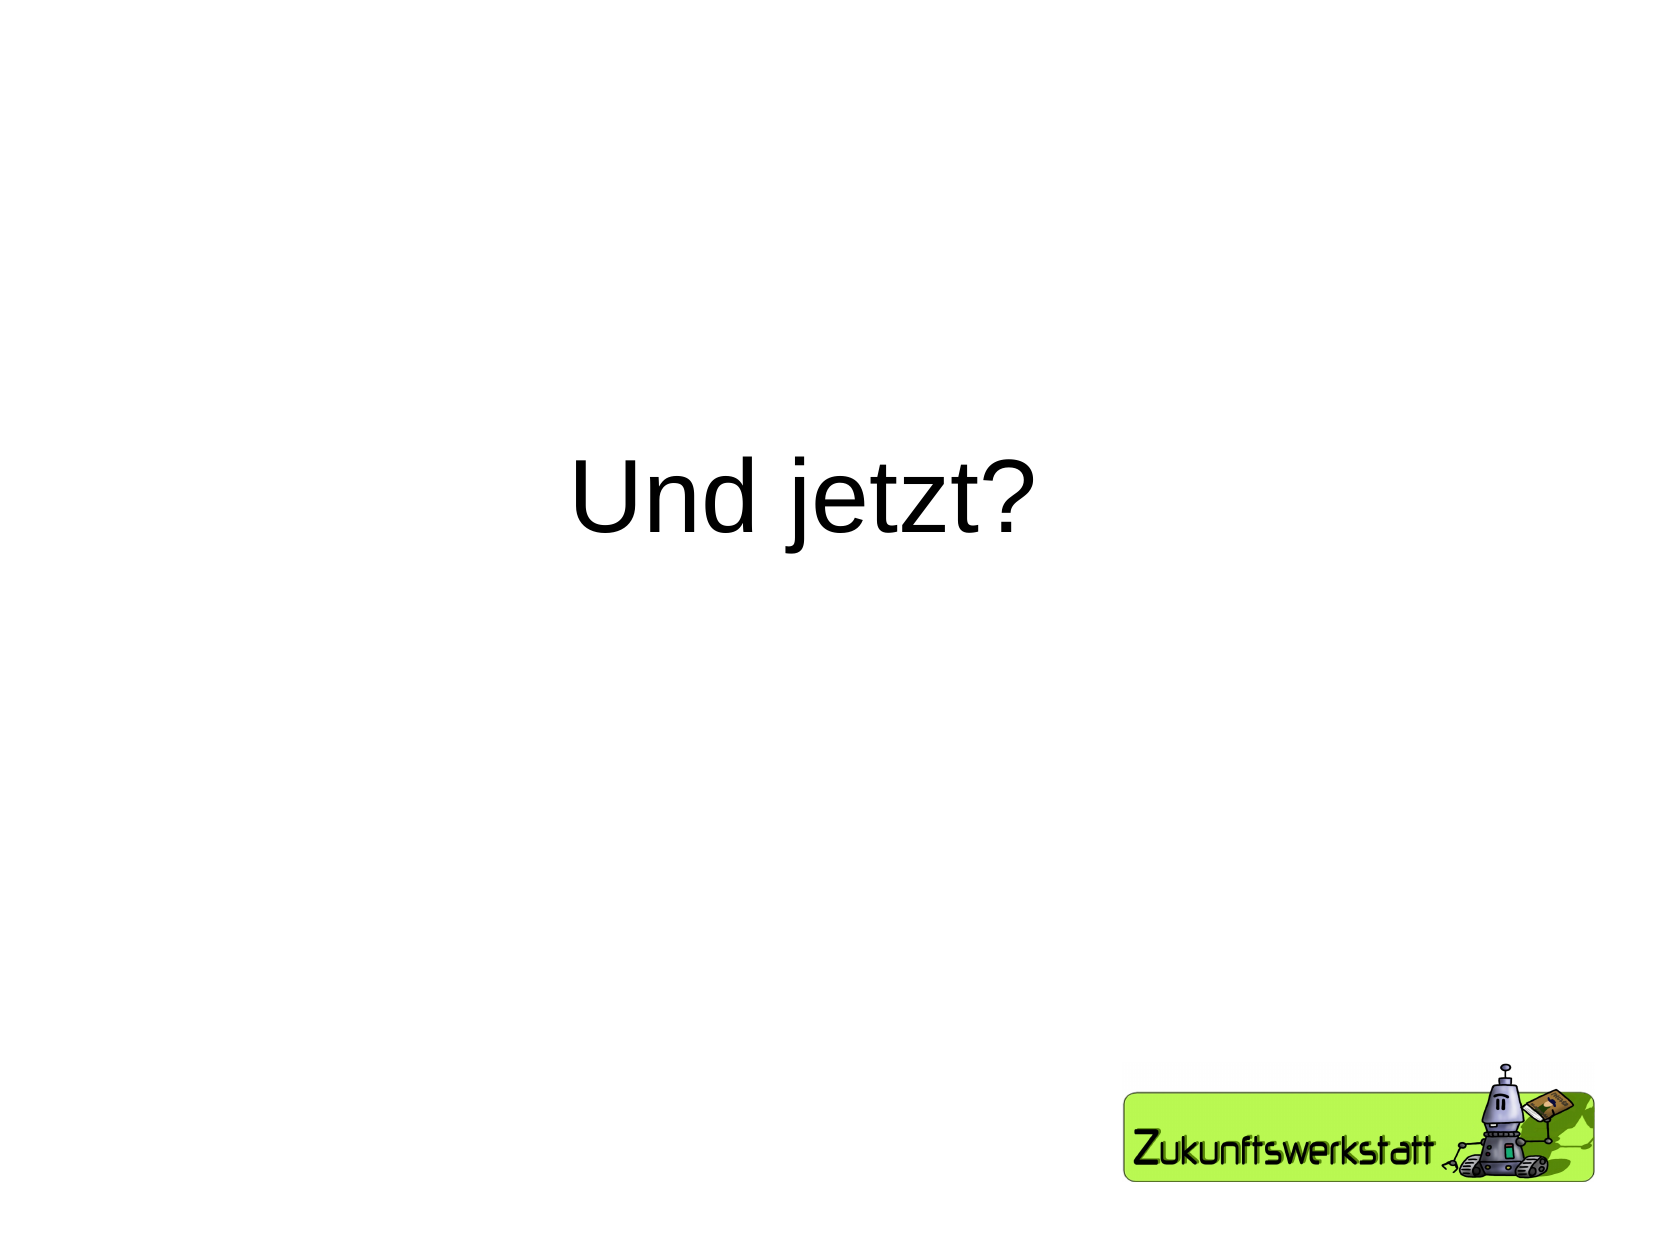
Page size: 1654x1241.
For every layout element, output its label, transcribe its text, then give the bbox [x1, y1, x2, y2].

title Und jetzt? [59, 398, 1548, 591]
picture [1122, 1062, 1595, 1182]
